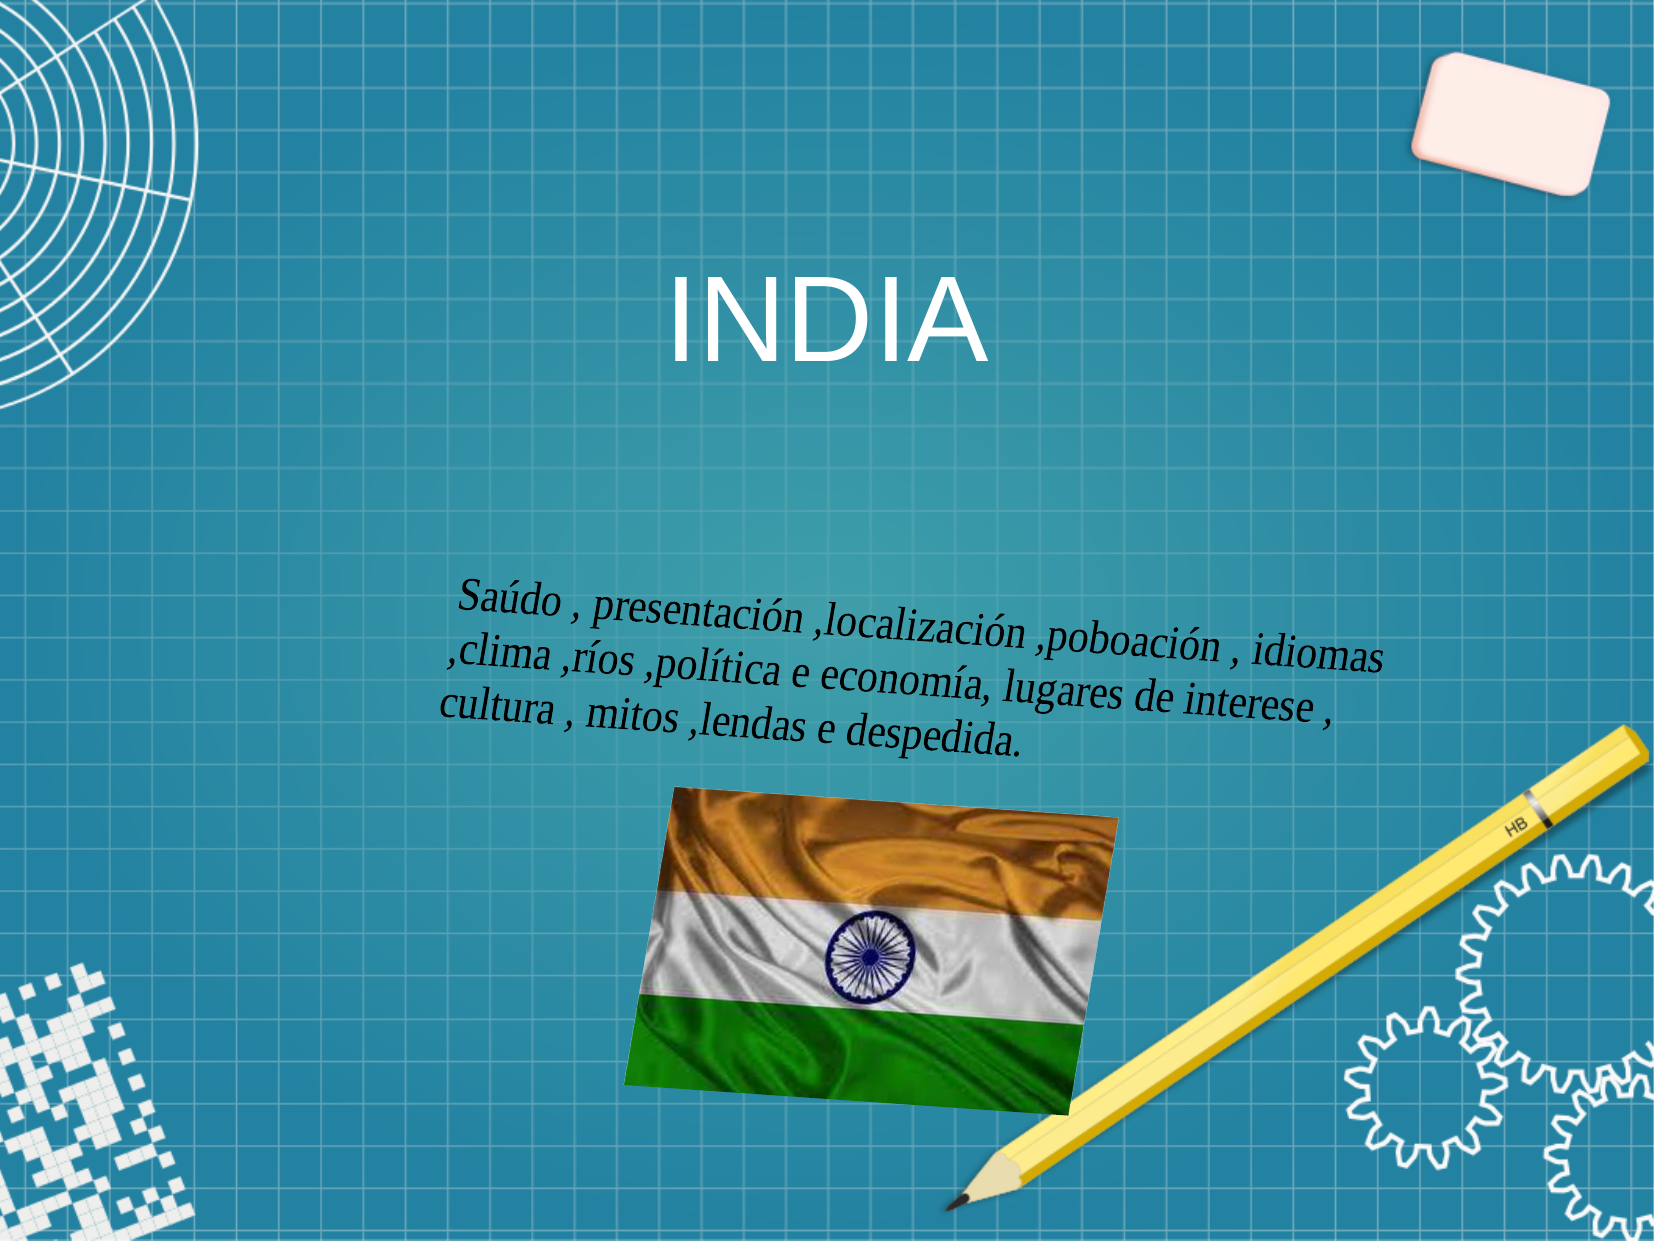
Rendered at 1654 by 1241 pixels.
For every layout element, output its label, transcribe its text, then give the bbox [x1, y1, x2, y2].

picture [0, 0, 1654, 1241]
title INDIA [82, 177, 1571, 461]
chart [257, 424, 1595, 1145]
